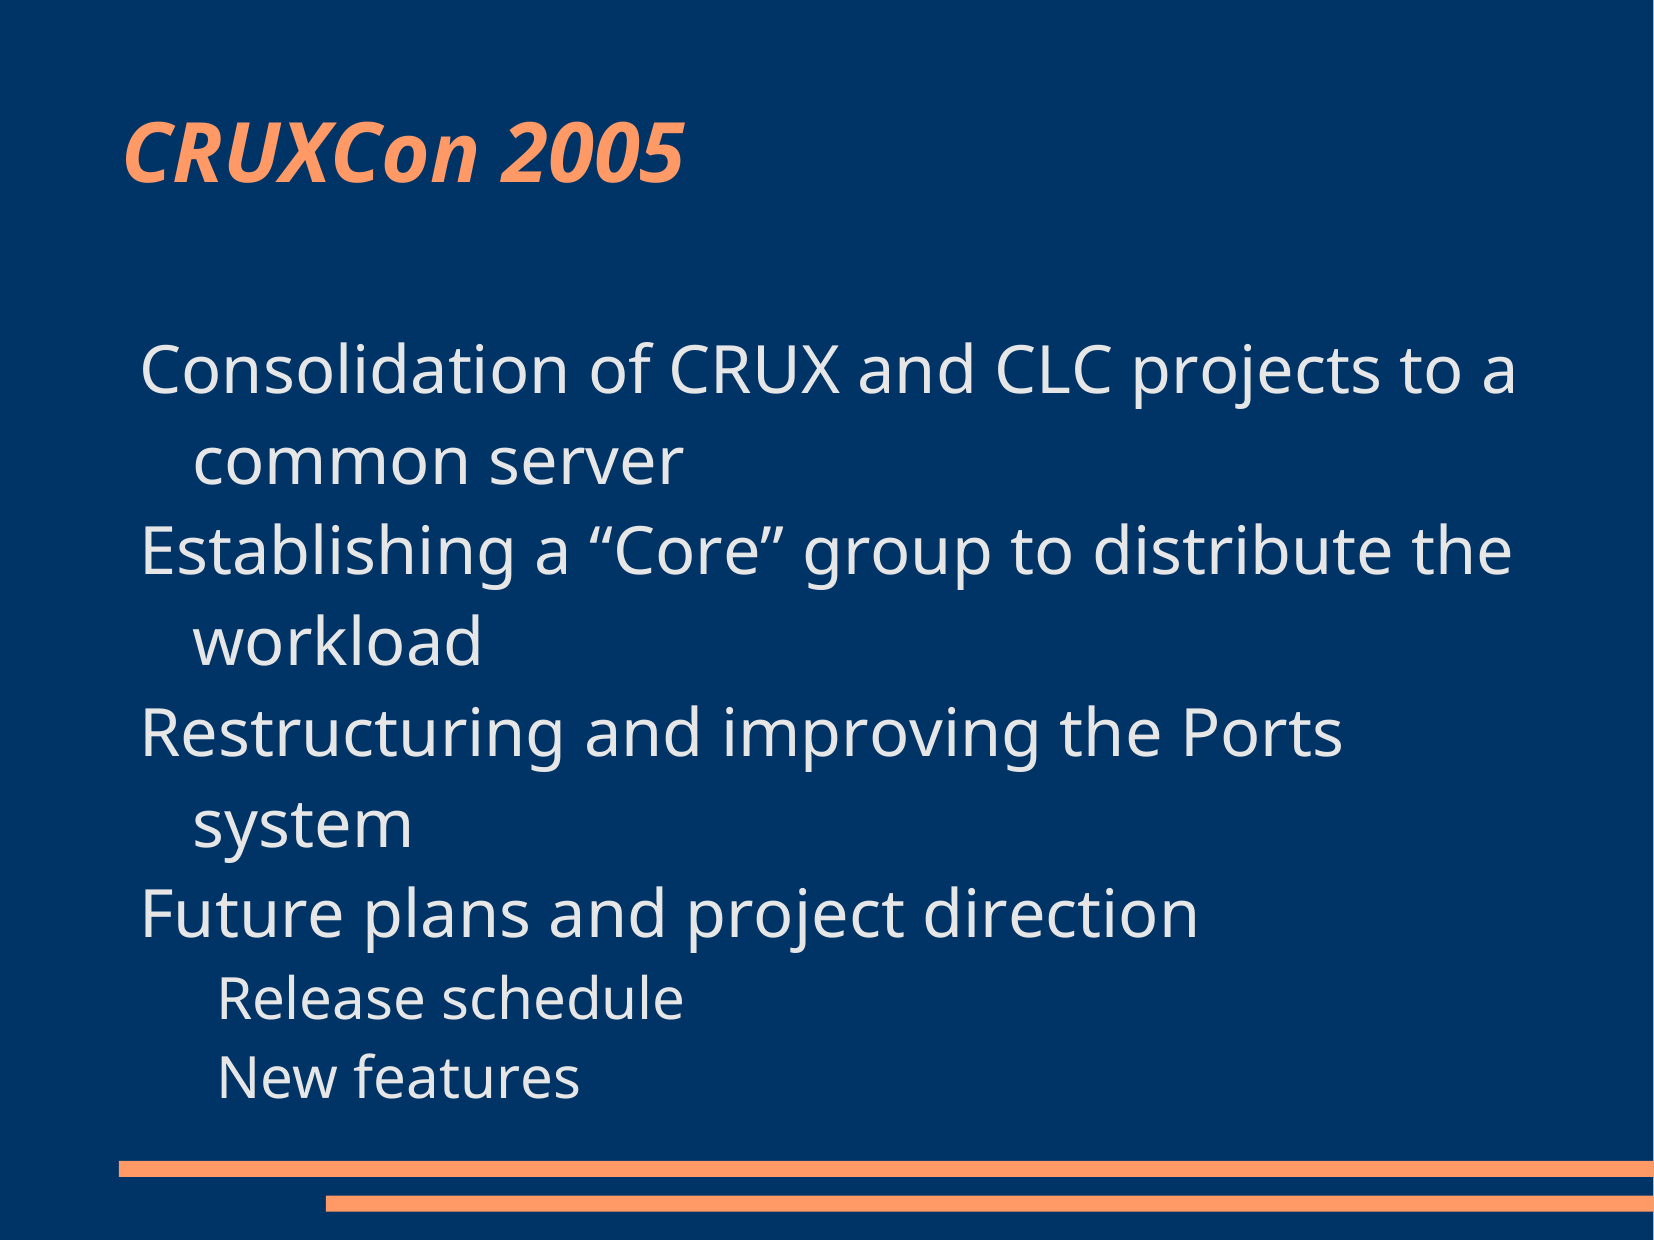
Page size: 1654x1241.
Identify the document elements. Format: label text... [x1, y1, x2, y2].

title CRUXCon 2005 [121, 46, 1534, 254]
list Consolidation of CRUX and CLC projects to a common server Establishing a “Core” group to distribute the workload Restructuring and improving the Ports system Future plans and project direction Release schedule New features [121, 322, 1561, 1133]
